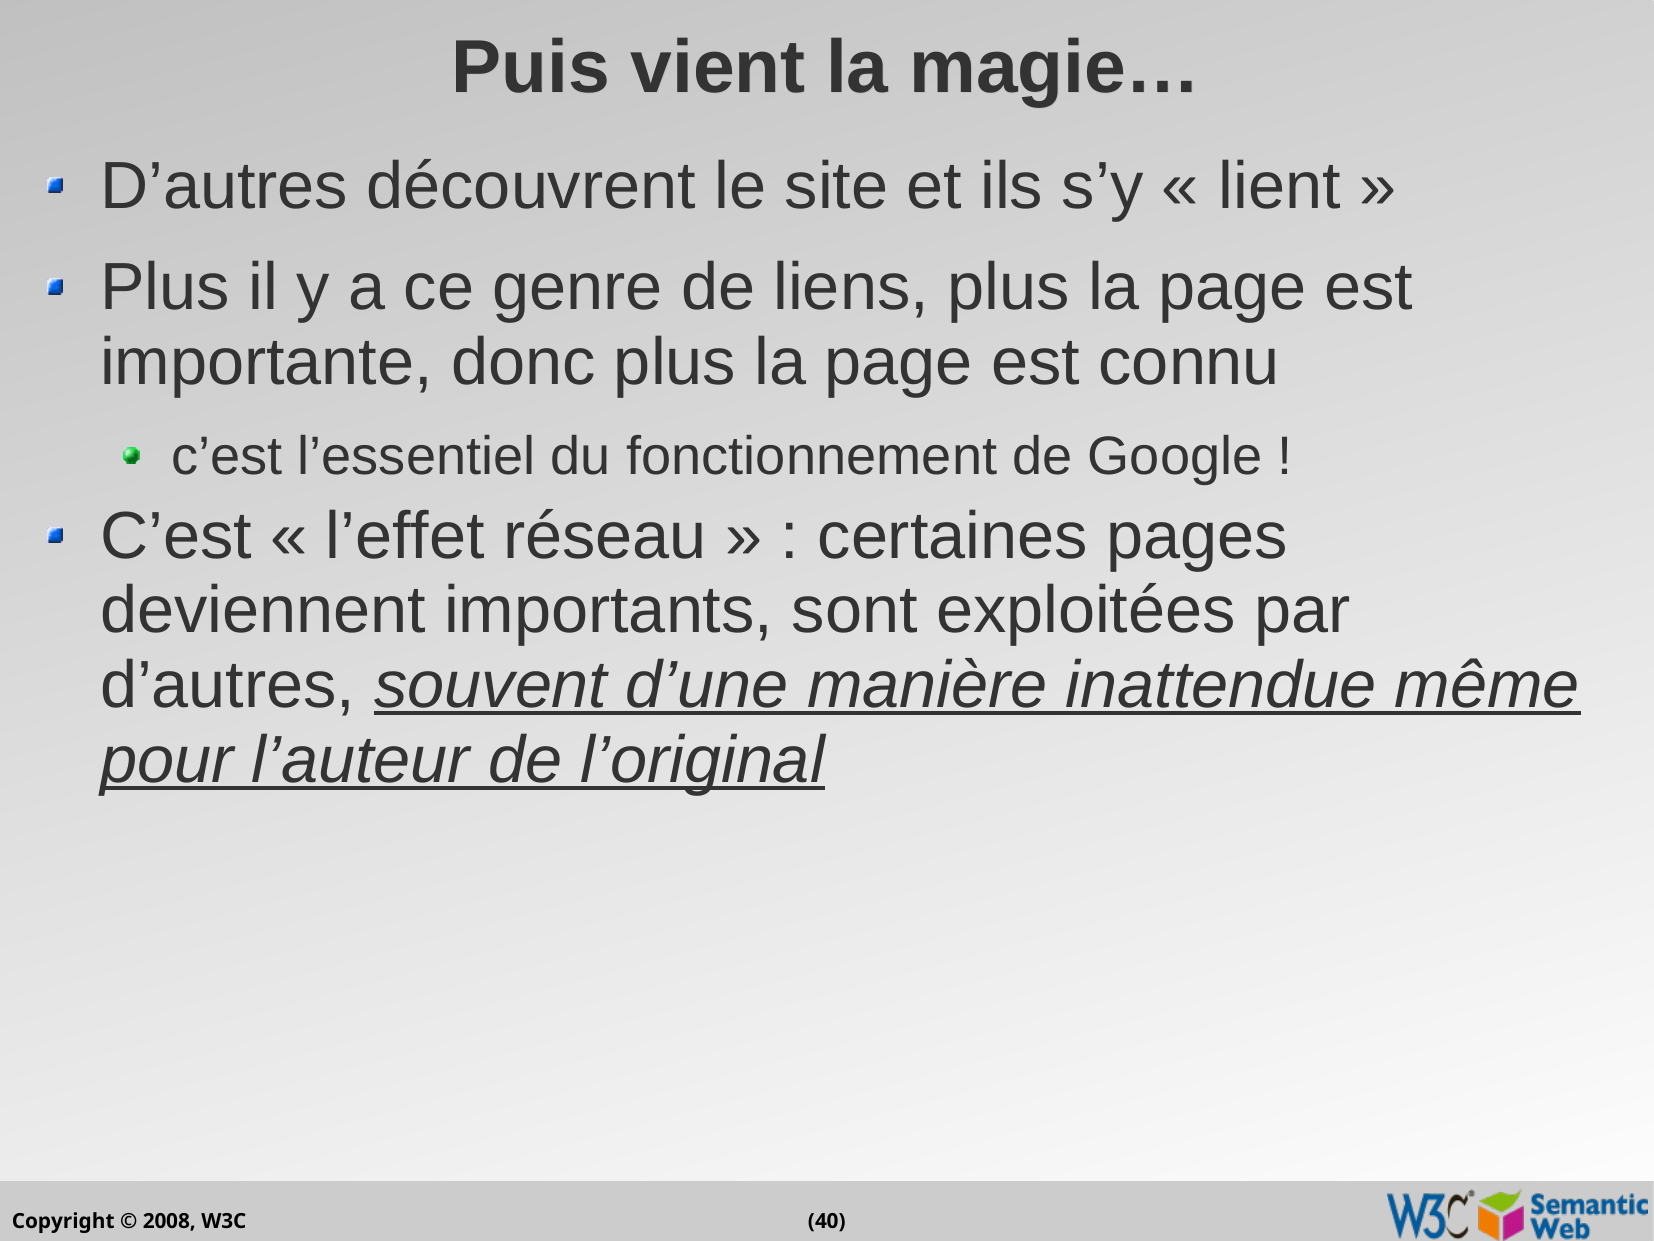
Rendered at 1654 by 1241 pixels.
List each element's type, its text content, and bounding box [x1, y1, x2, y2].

picture [1387, 1187, 1648, 1241]
list D’autres découvrent le site et ils s’y « lient » Plus il y a ce genre de liens, plus la page est importante, donc plus la page est connu c’est l’essentiel du fonctionnement de Google ! C’est « l’effet réseau » : certaines pages deviennent importants, sont exploitées par d’autres, souvent d’une manière inattendue même pour l’auteur de l’original [29, 147, 1624, 1134]
title Puis vient la magie… [0, 5, 1654, 125]
